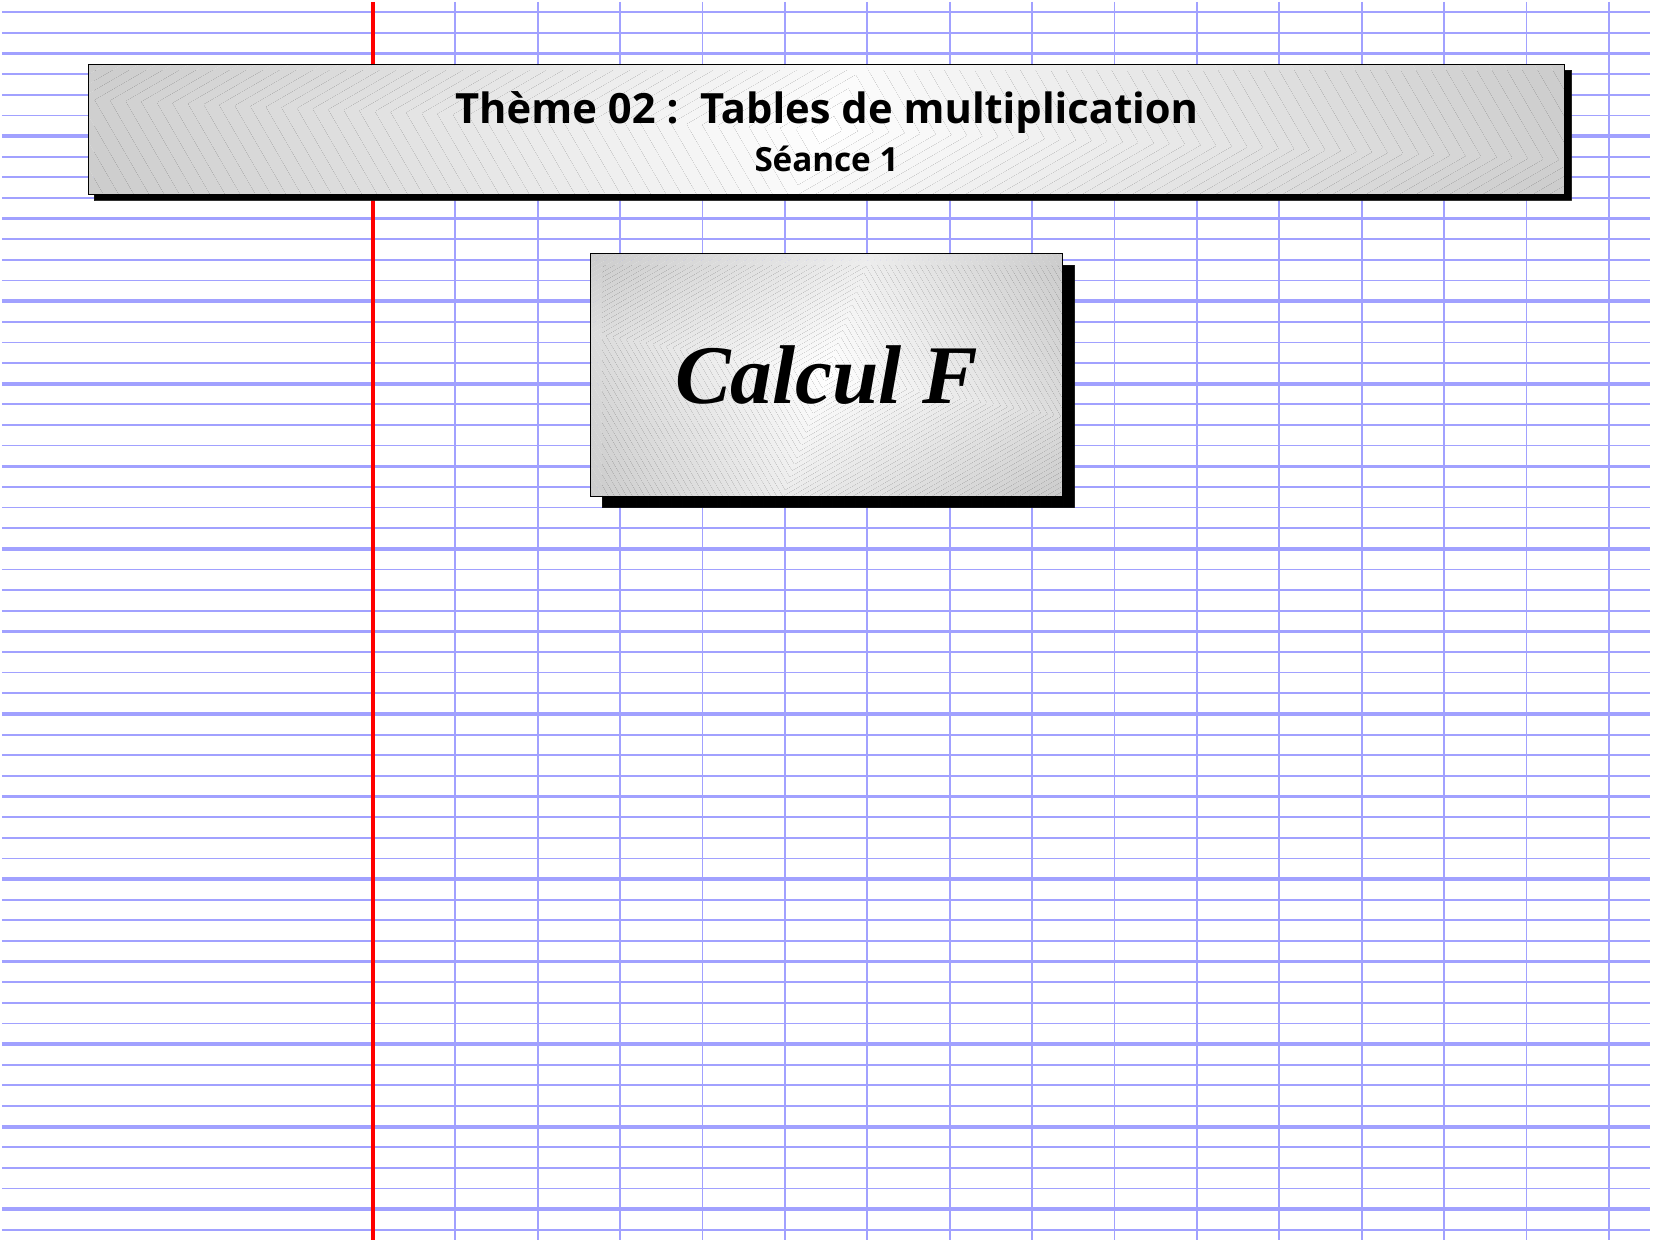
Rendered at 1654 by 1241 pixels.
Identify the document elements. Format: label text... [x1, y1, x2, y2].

text_box Calcul F [590, 253, 1063, 497]
text_box Thème 02 : Tables de multiplication Séance 1 [88, 64, 1565, 195]
picture [0, 0, 1654, 1241]
